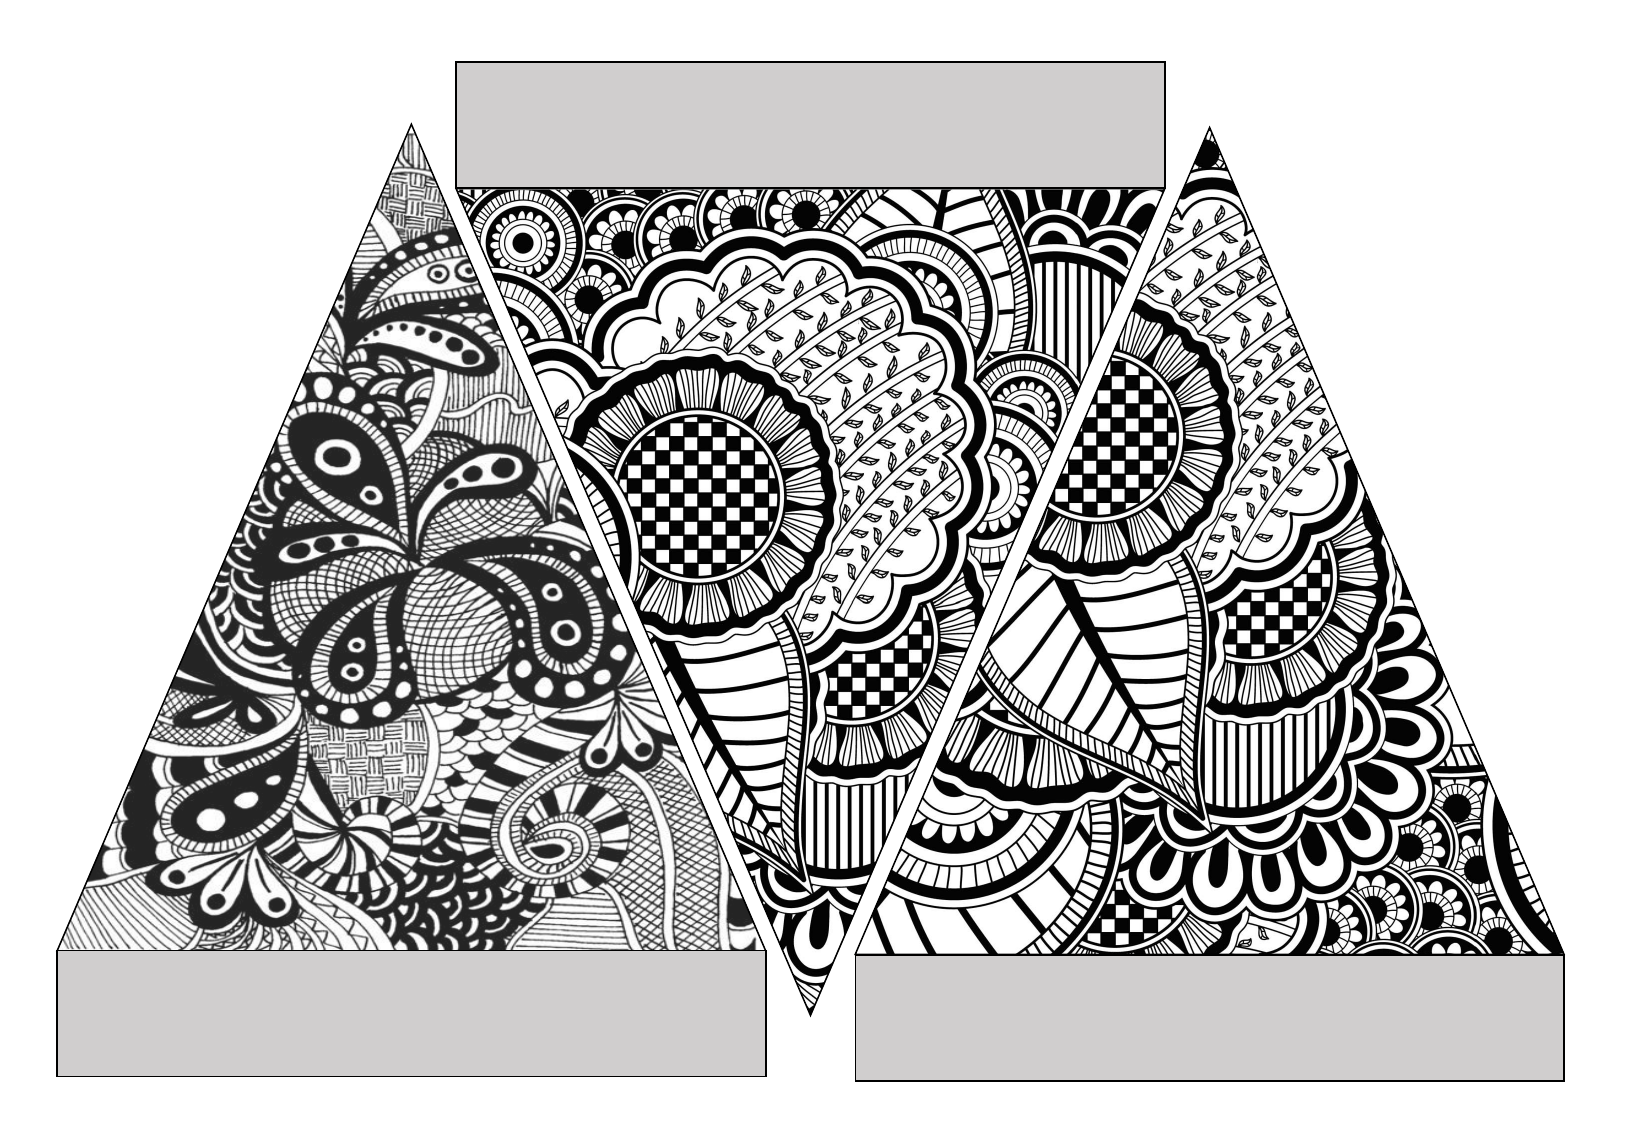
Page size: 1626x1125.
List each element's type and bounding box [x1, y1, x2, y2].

text_box [456, 62, 1165, 1016]
text_box [855, 127, 1565, 1081]
text_box [57, 124, 766, 1077]
